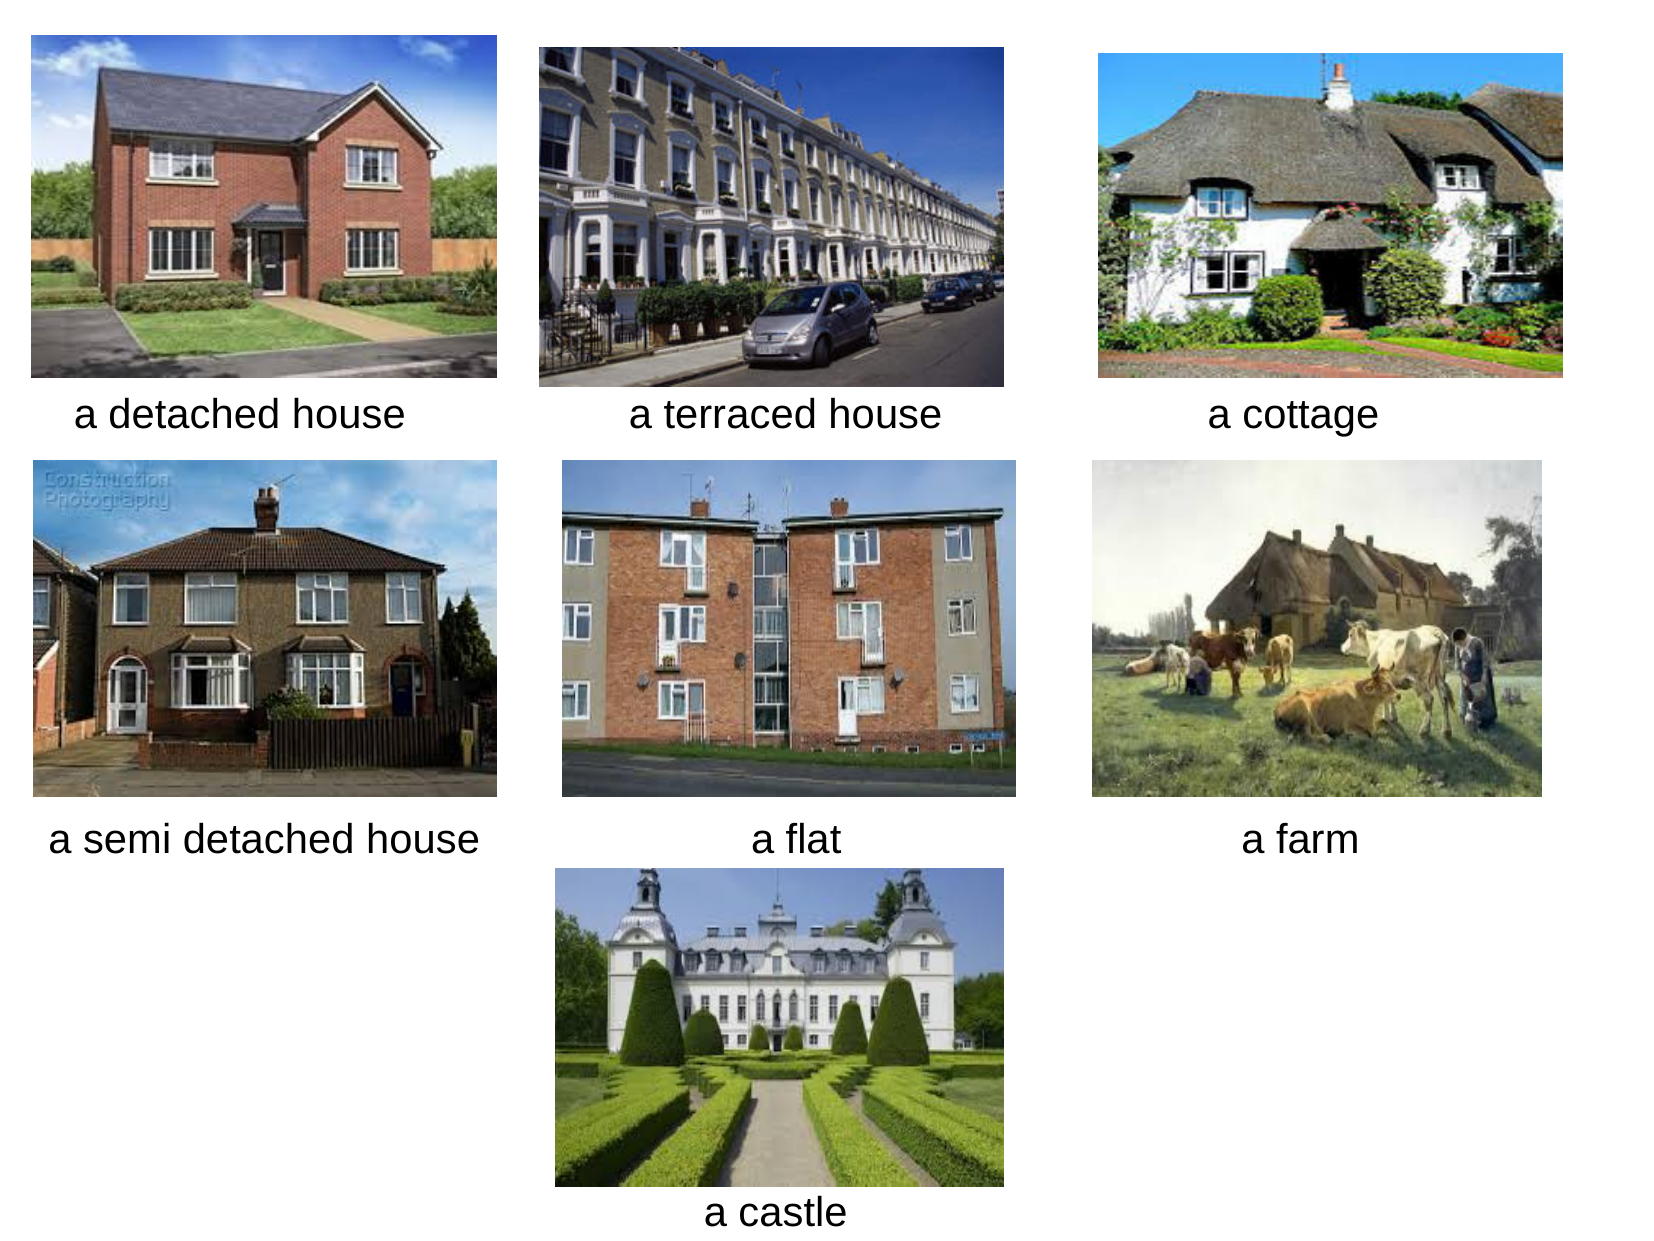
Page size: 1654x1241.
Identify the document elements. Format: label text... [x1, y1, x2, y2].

picture [33, 460, 497, 797]
picture [1092, 460, 1542, 797]
picture [562, 460, 1016, 797]
picture [31, 35, 497, 378]
text_box a terraced house [614, 383, 1028, 455]
text_box a flat [736, 808, 922, 871]
text_box a cottage [1192, 383, 1607, 455]
text_box a farm [1226, 808, 1453, 904]
text_box a detached house [59, 383, 473, 455]
picture [1098, 53, 1563, 378]
picture [555, 868, 1004, 1188]
text_box a semi detached house [33, 808, 530, 904]
text_box a castle [688, 1180, 1186, 1241]
picture [539, 47, 1004, 387]
